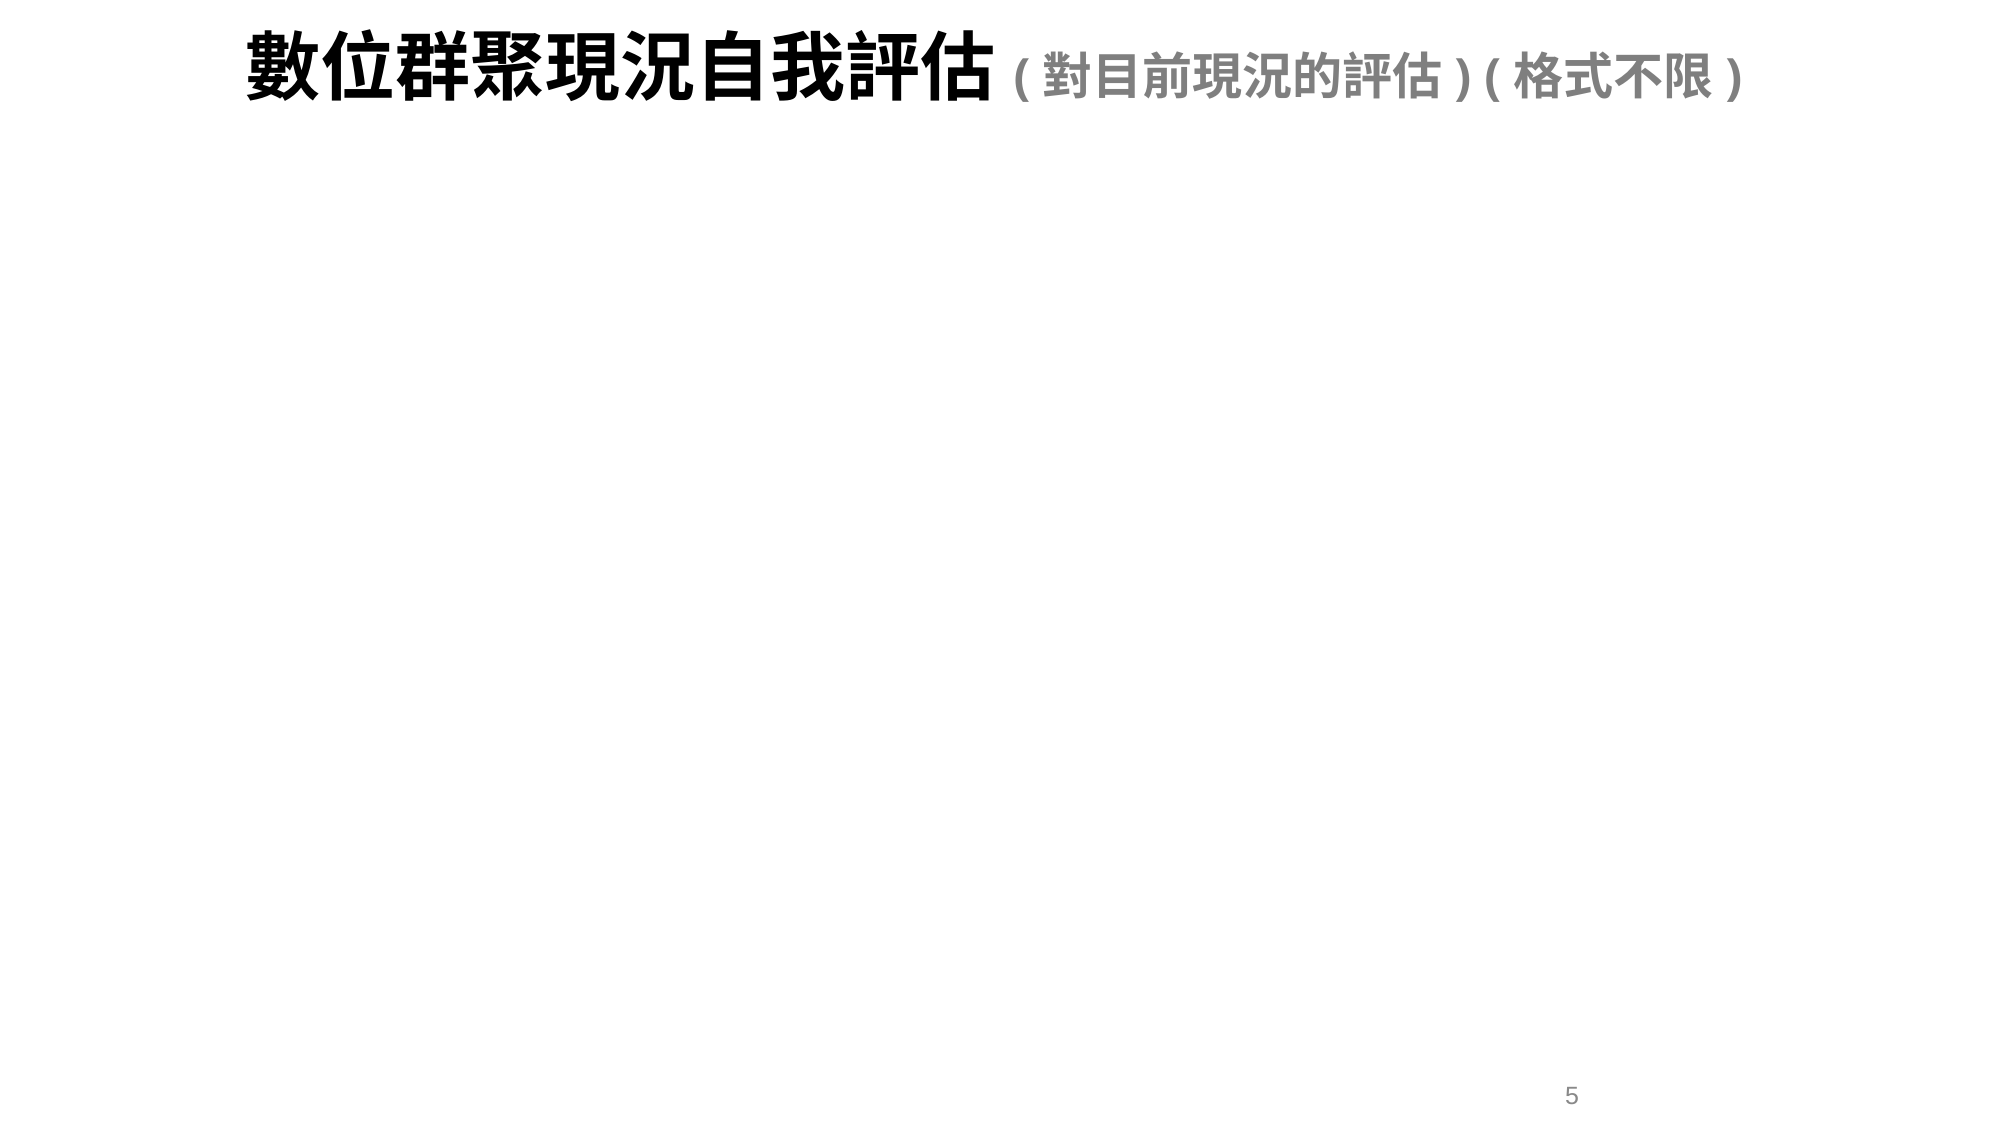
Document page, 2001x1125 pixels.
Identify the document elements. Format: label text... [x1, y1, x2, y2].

text_box 數位群聚現況自我評估(對目前現況的評估) (格式不限) [220, 12, 1768, 117]
